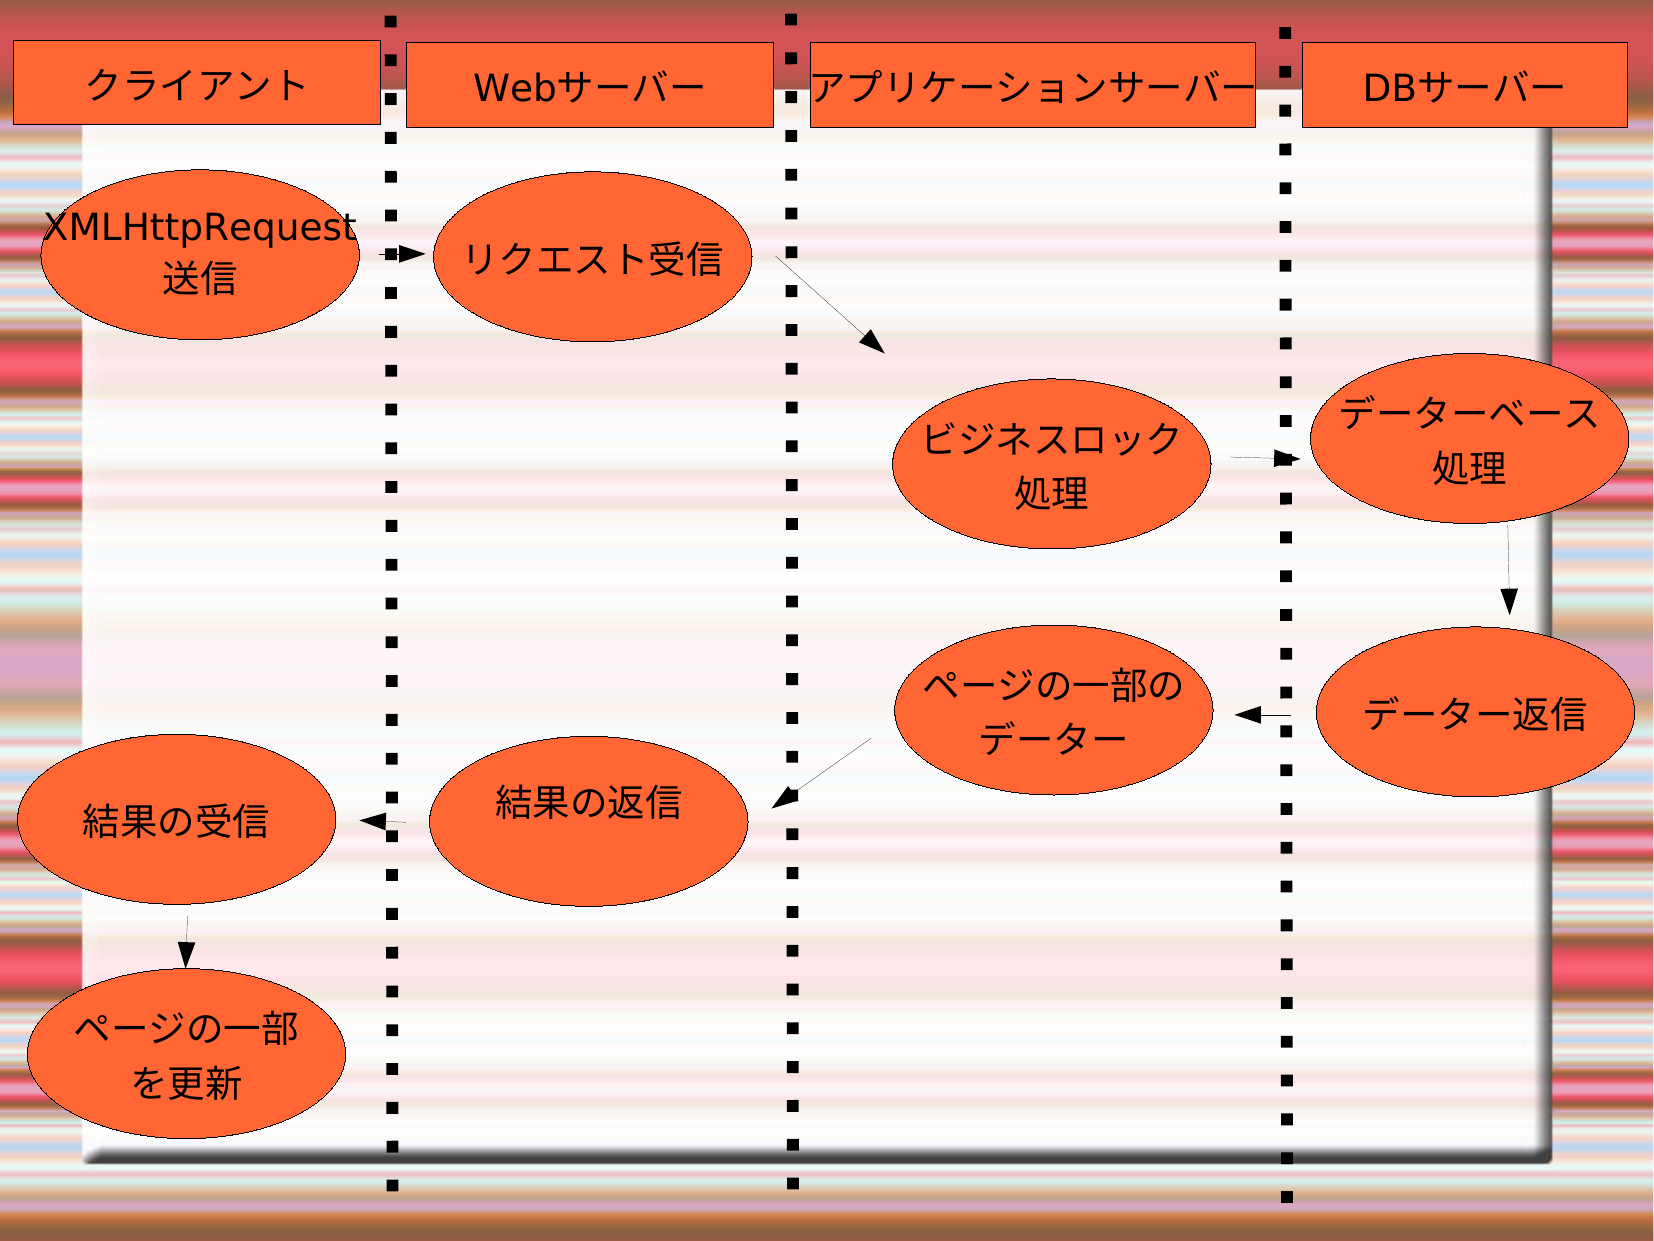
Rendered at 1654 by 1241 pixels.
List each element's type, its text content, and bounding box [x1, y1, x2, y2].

text_box クライアント [13, 40, 381, 125]
text_box XMLHttpRequest 送信 [40, 169, 360, 340]
text_box リクエスト受信 [433, 171, 753, 342]
text_box データーベース 処理 [1310, 353, 1629, 524]
text_box 結果の受信 [17, 734, 336, 905]
text_box ビジネスロック 処理 [892, 378, 1212, 549]
text_box 結果の返信 [429, 736, 749, 907]
text_box データー返信 [1316, 626, 1635, 797]
text_box DBサーバー [1302, 42, 1628, 128]
text_box ページの一部 を更新 [27, 968, 346, 1139]
picture [0, 0, 1654, 1241]
text_box アプリケーションサーバー [810, 42, 1256, 128]
text_box Webサーバー [406, 42, 774, 128]
text_box ページの一部の データー [894, 625, 1214, 796]
